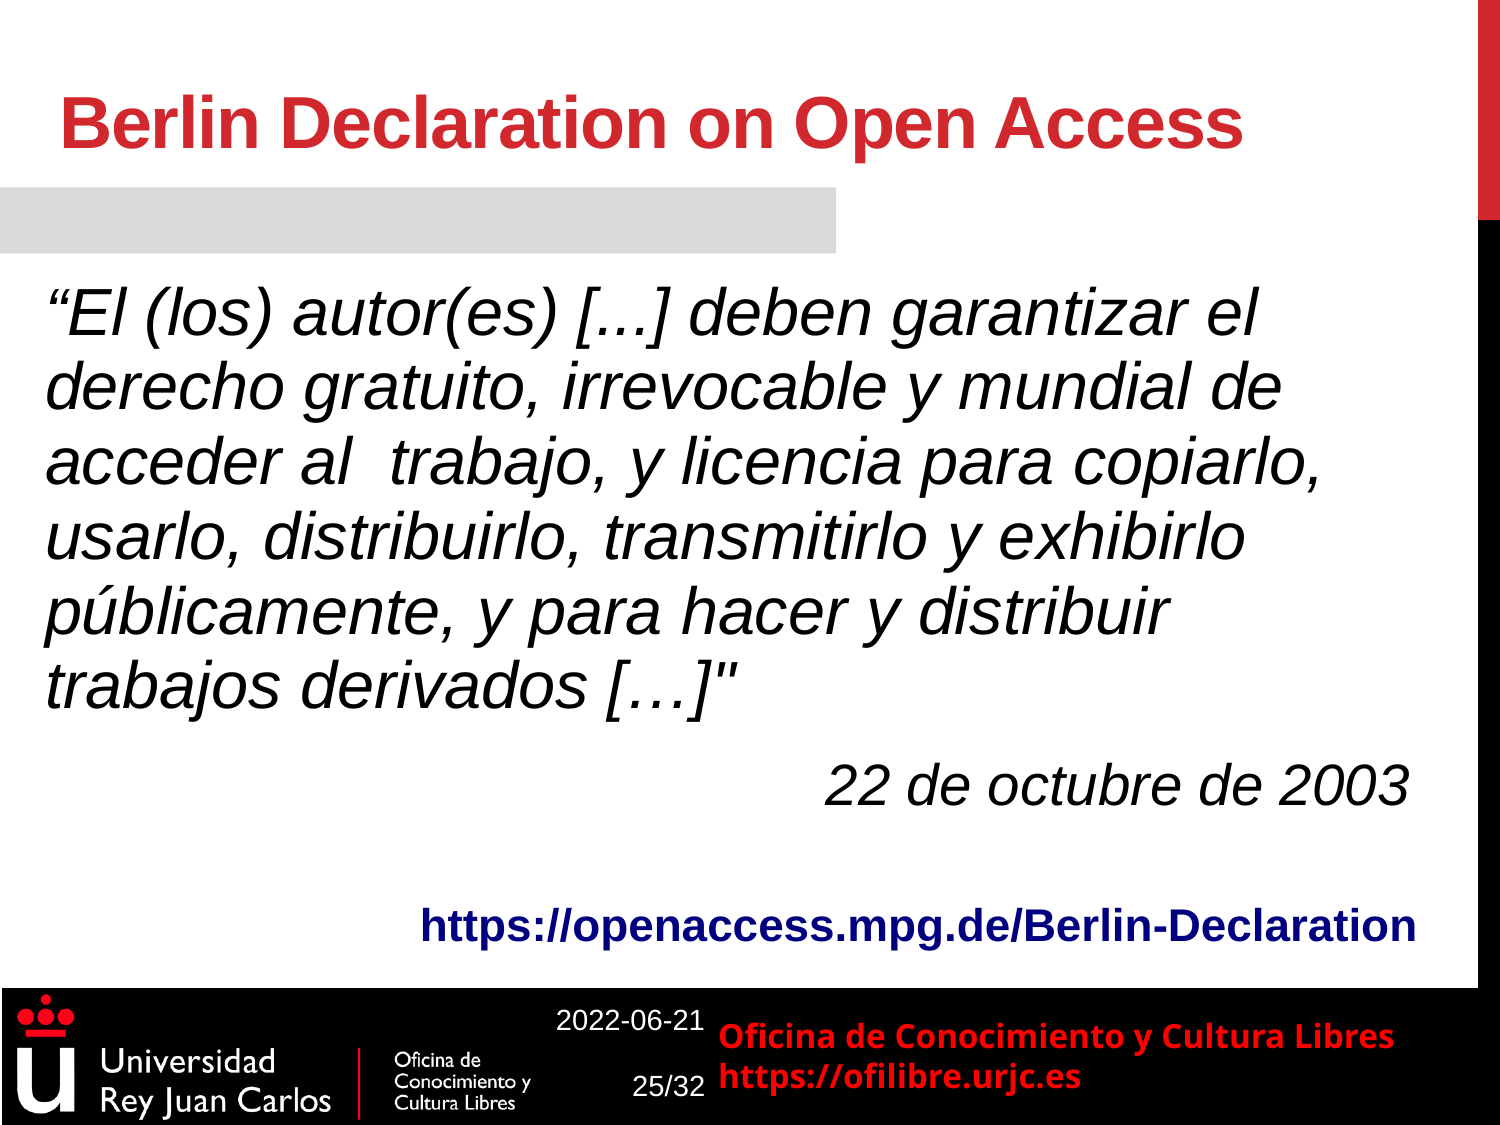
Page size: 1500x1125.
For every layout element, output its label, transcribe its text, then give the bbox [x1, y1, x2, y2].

title [75, 7, 1425, 196]
text_box https://openaccess.mpg.de/Berlin-Declaration [405, 892, 1441, 961]
picture [17, 994, 531, 1120]
text_box “El (los) autor(es) [...] deben garantizar el derecho gratuito, irrevocable y mundial de acceder al trabajo, y licencia para copiarlo, usarlo, distribuirlo, transmitirlo y exhibirlo públicamente, y para hacer y distribuir trabajos derivados […]'' 22 de octubre de 2003 [30, 267, 1426, 826]
text_box Berlin Declaration on Open Access [0, 24, 1326, 172]
